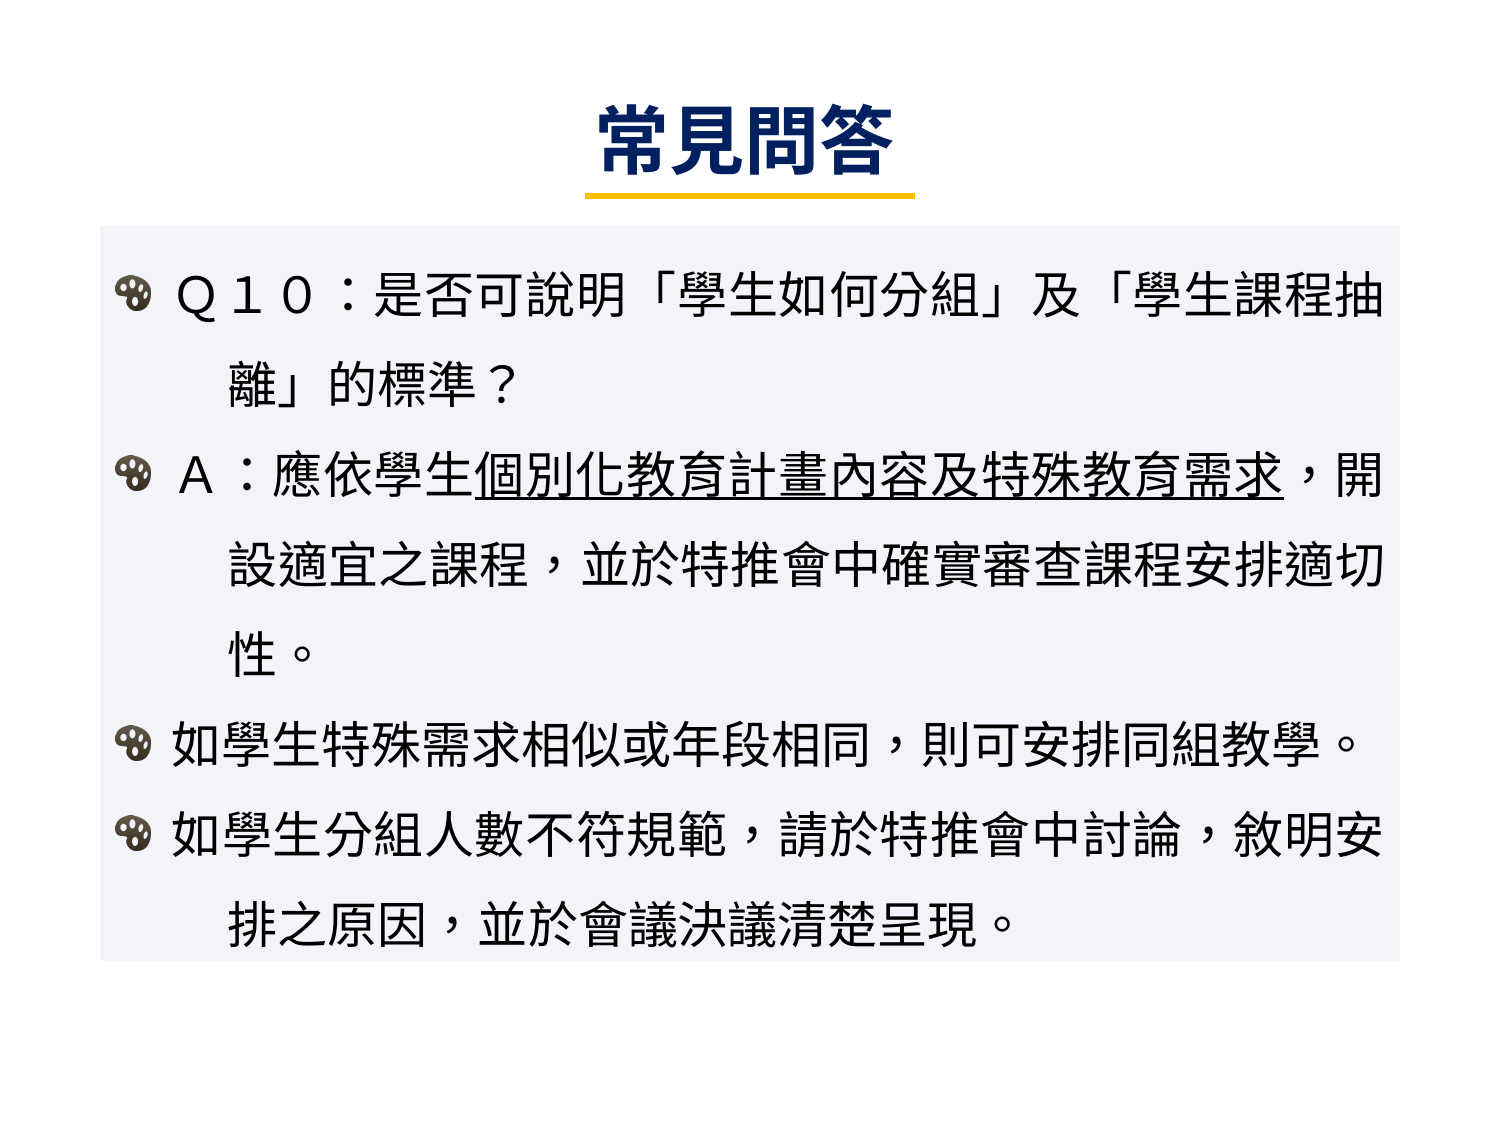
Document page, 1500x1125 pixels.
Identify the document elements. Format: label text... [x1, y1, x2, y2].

title 常見問答 [41, 45, 1447, 233]
text_box Ｑ１０：是否可說明「學生如何分組」及「學生課程抽離」的標準？ Ａ：應依學生個別化教育計畫內容及特殊教育需求，開設適宜之課程，並於特推會中確實審查課程安排適切性。 如學生特殊需求相似或年段相同，則可安排同組教學。 如學生分組人數不符規範，請於特推會中討論，敘明安排之原因，並於會議決議清楚呈現。 [100, 225, 1400, 877]
